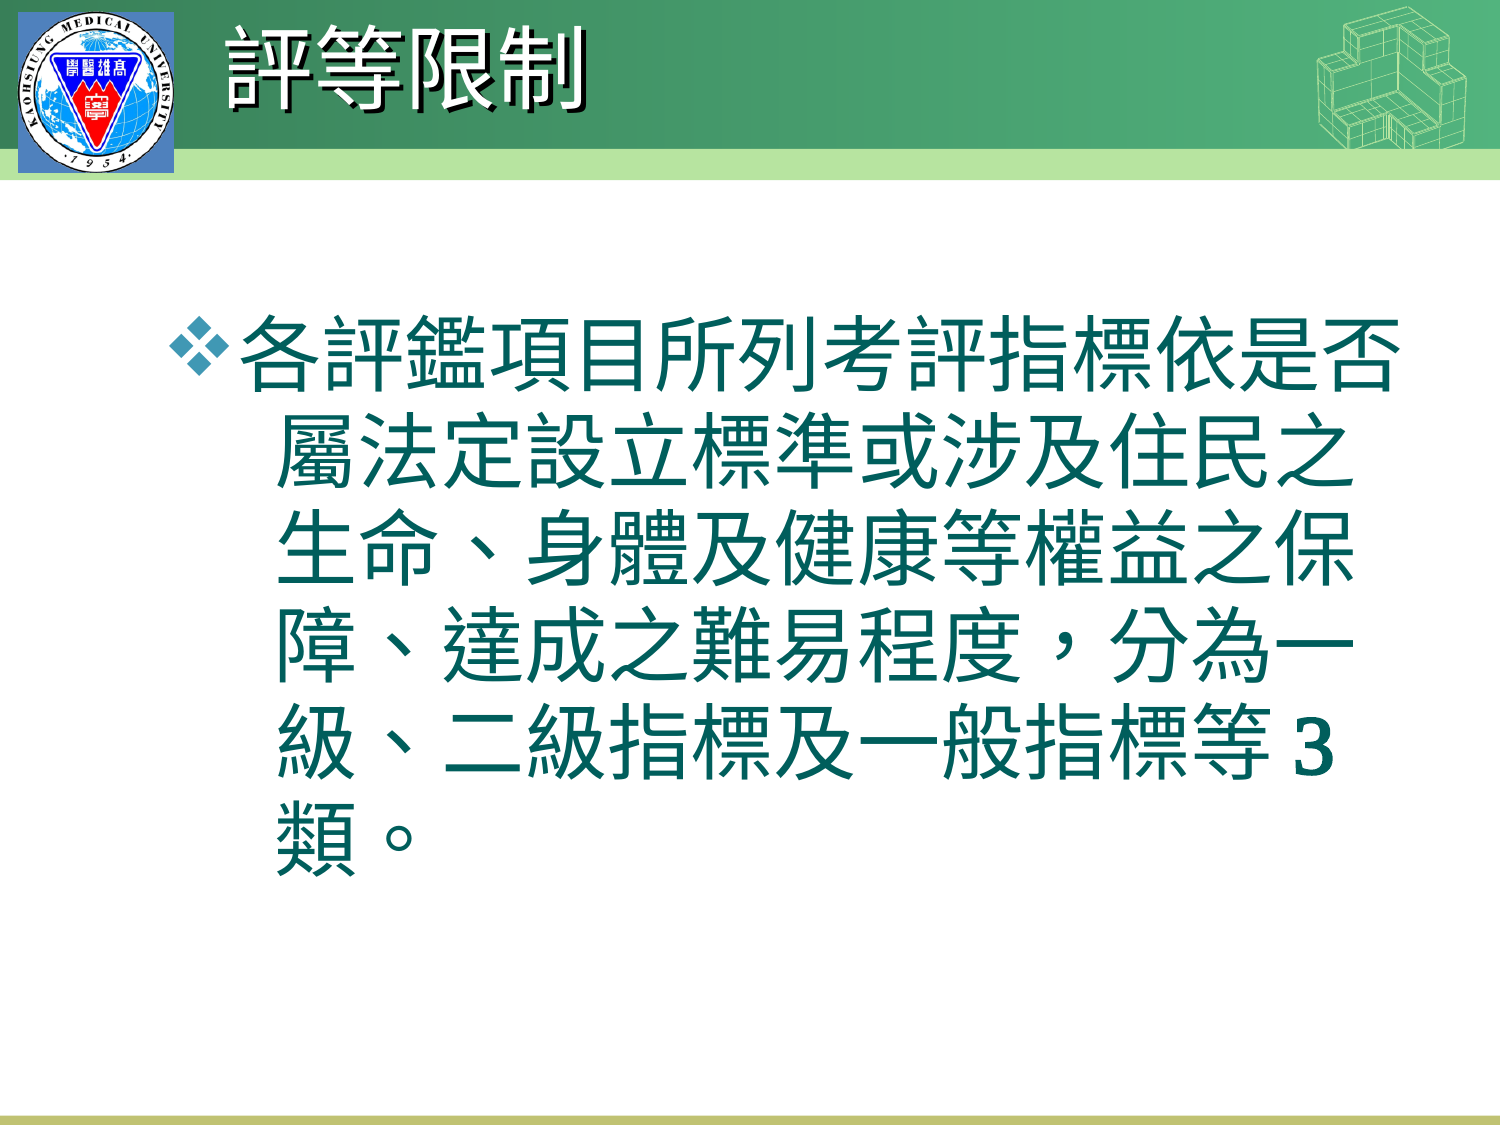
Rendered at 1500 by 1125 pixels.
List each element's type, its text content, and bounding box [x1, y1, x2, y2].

picture [17, 11, 174, 173]
title 評等限制 [206, 2, 1152, 139]
list 各評鑑項目所列考評指標依是否屬法定設立標準或涉及住民之生命、身體及健康等權益之保障、達成之難易程度，分為一級、二級指標及一般指標等3類。 [147, 300, 1424, 1125]
